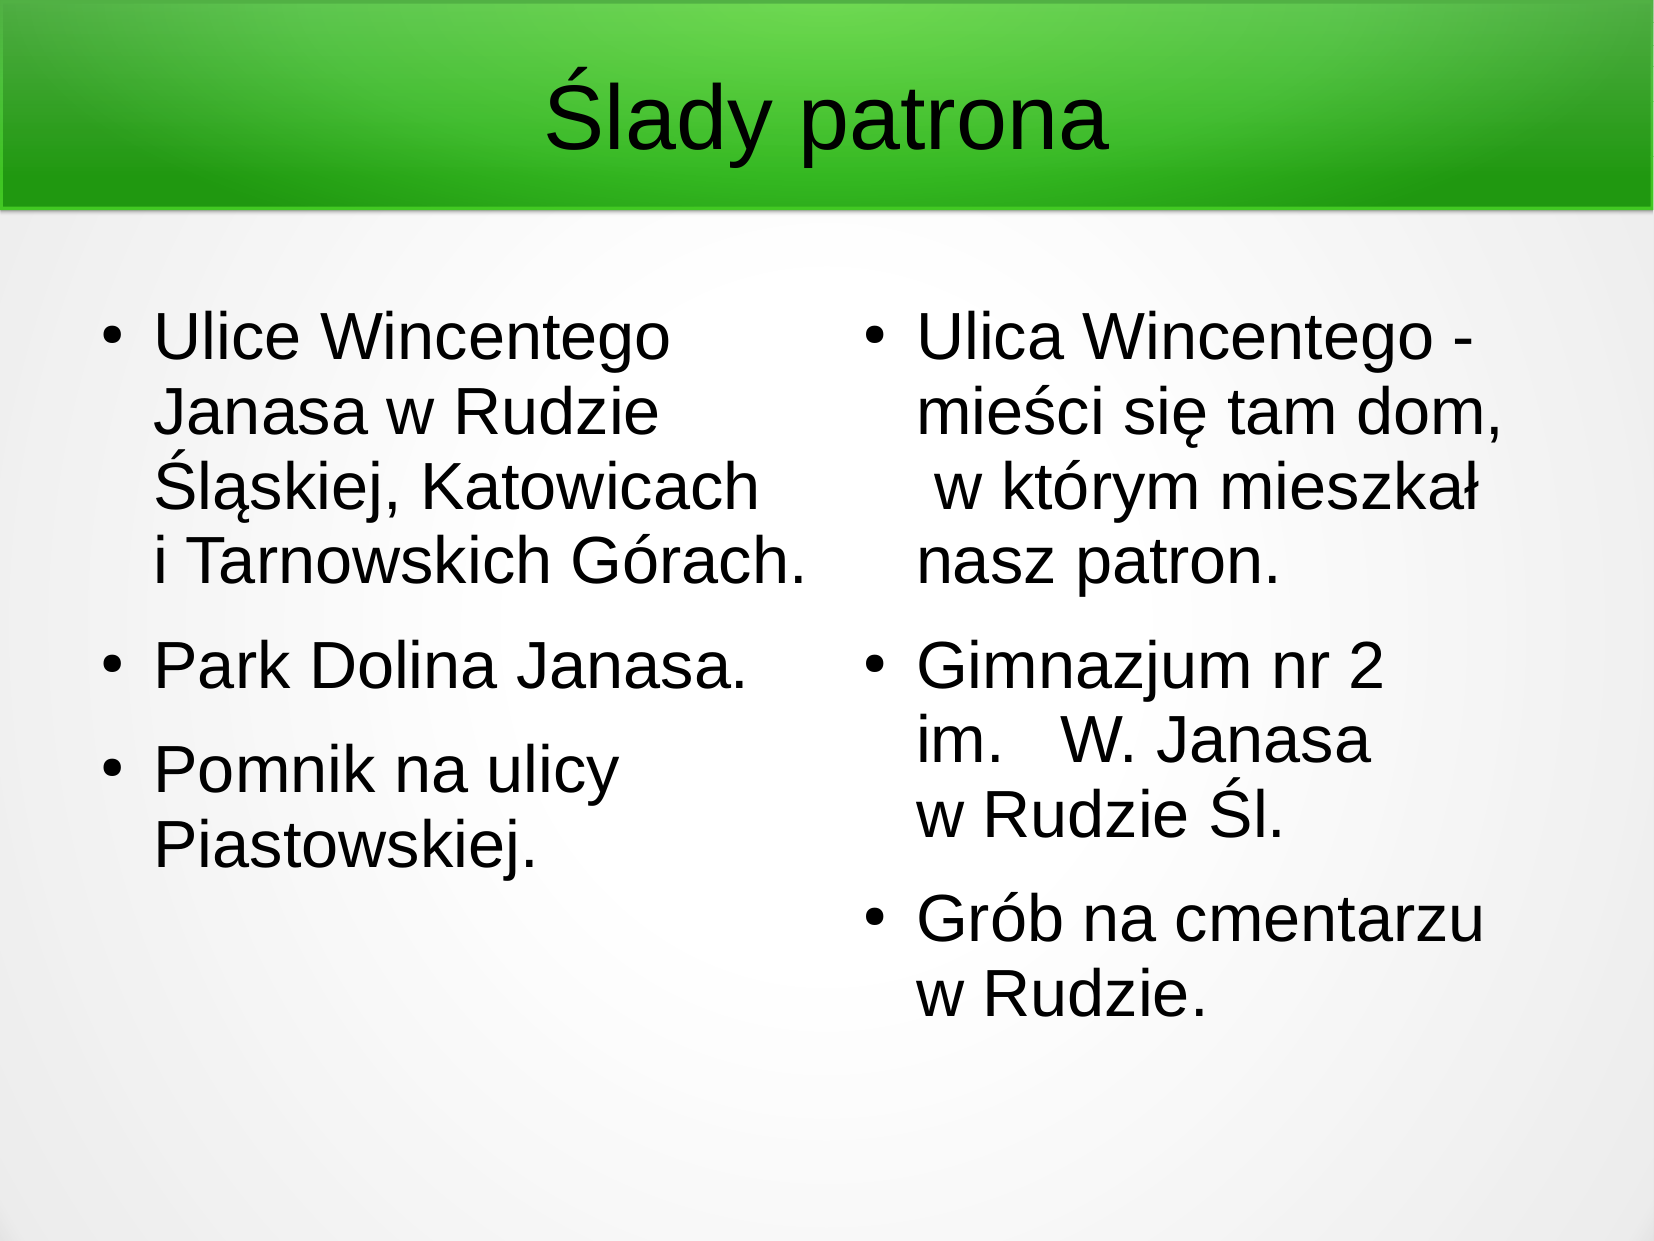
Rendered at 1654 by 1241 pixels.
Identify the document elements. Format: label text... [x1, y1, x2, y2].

title Ślady patrona [82, 47, 1571, 189]
list [1089, 299, 1569, 643]
list Ulice Wincentego Janasa w Rudzie Śląskiej, Katowicach i Tarnowskich Górach. Park Dolina Janasa. Pomnik na ulicy Piastowskiej. [82, 299, 809, 1019]
list Ulica Wincentego - mieści się tam dom, w którym mieszkał nasz patron. Gimnazjum nr 2 im. W. Janasa w Rudzie Śl. Grób na cmentarzu w Rudzie. [845, 299, 1572, 1019]
